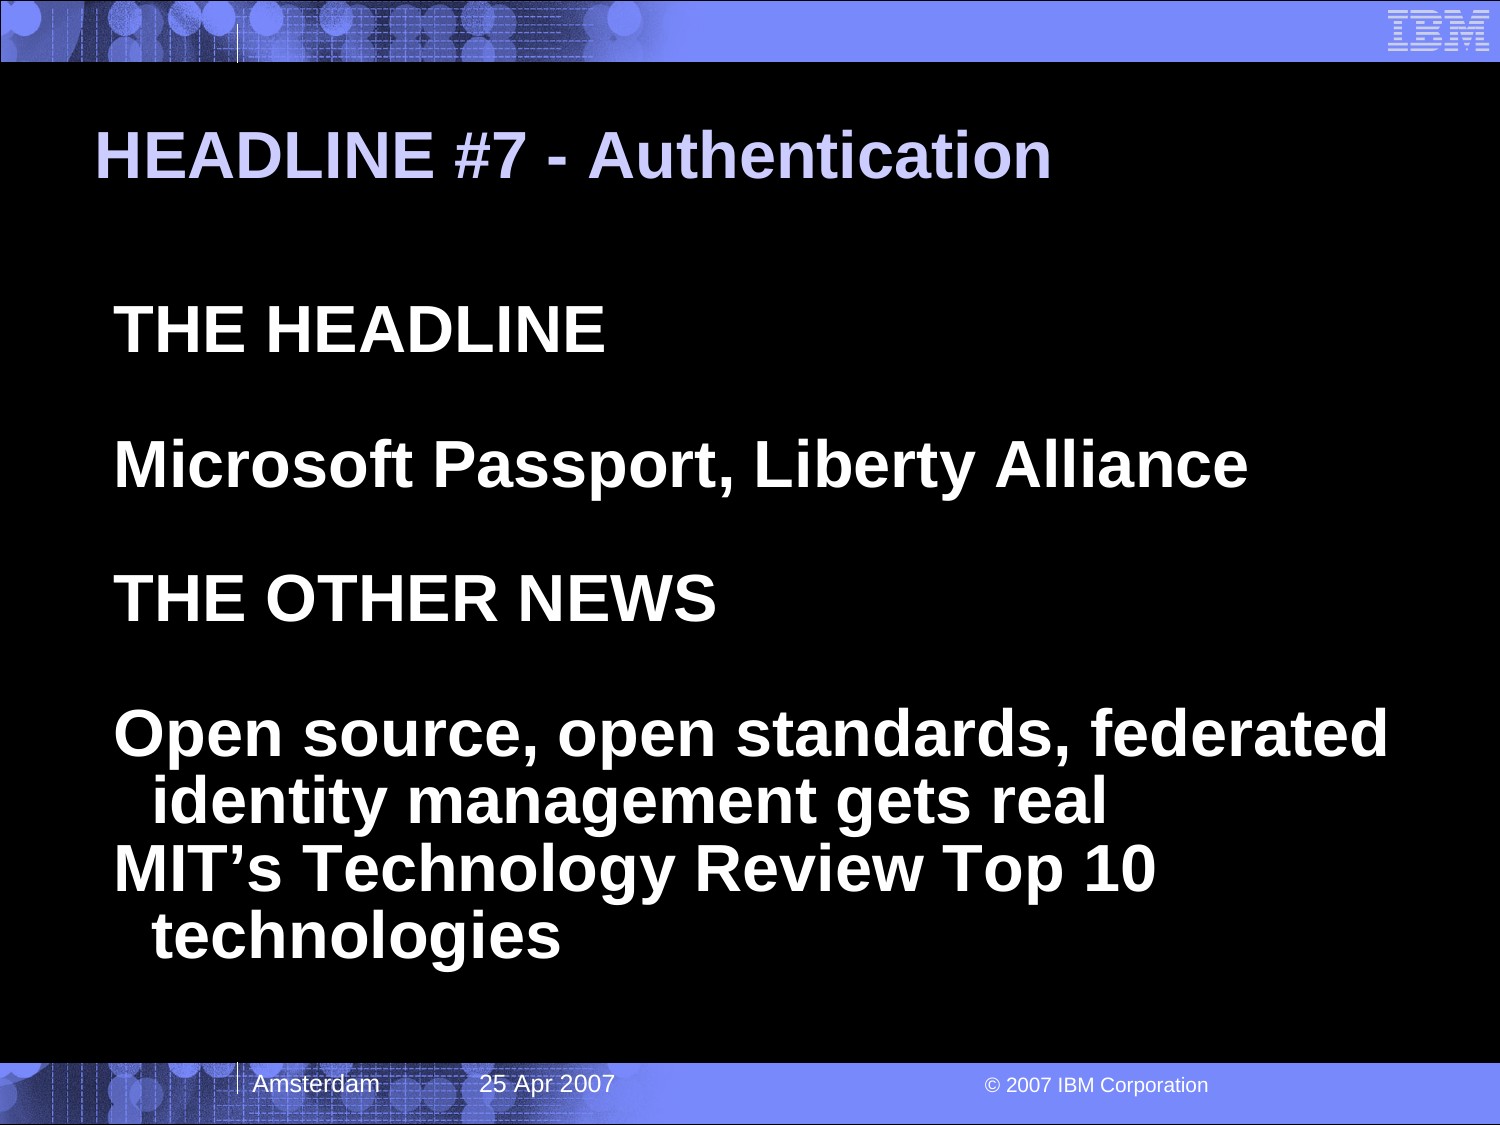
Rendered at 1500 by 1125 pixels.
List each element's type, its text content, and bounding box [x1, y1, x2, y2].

picture [1, 1, 1500, 62]
list THE HEADLINE Microsoft Passport, Liberty Alliance THE OTHER NEWS Open source, open standards, federated identity management gets real MIT’s Technology Review Top 10 technologies [99, 291, 1500, 1037]
title HEADLINE #7 - Authentication [79, 116, 1433, 205]
picture [0, 1063, 1500, 1124]
